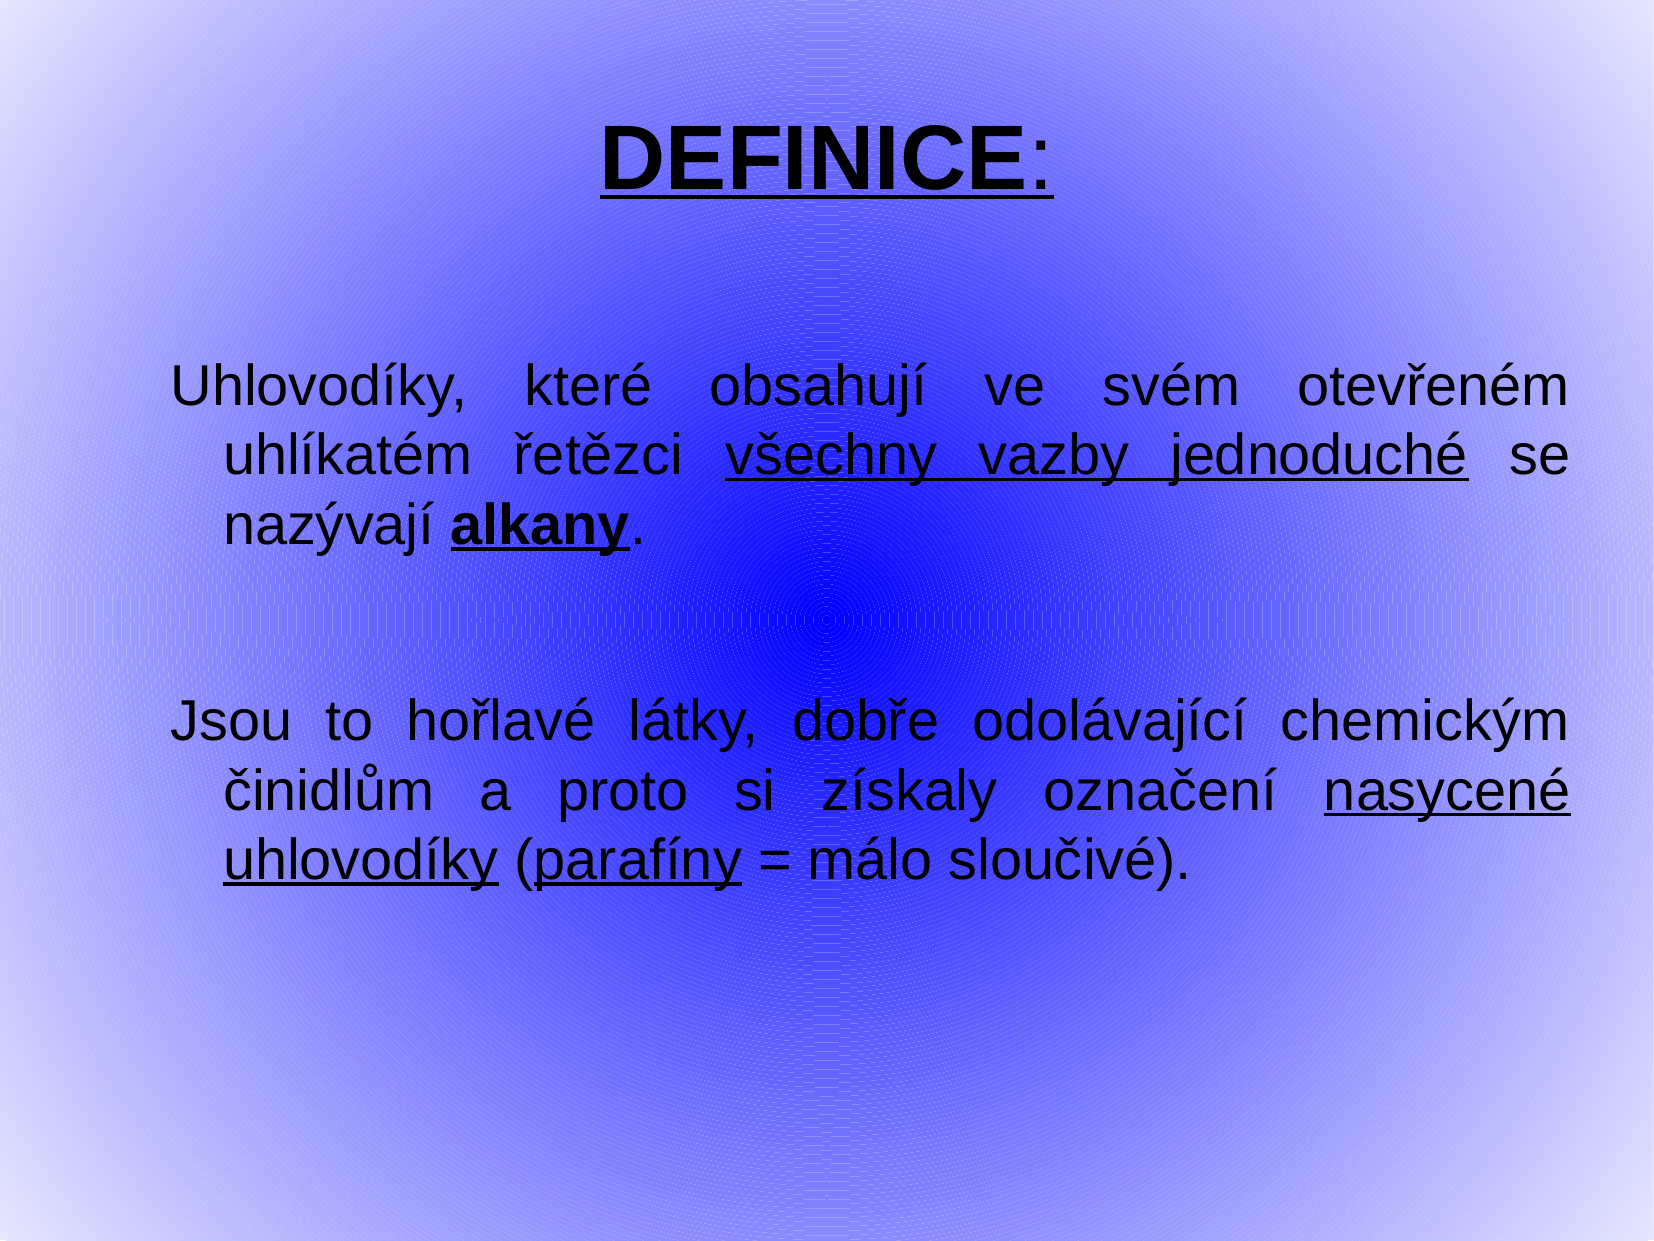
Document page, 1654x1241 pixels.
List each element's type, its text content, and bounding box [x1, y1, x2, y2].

list Uhlovodíky, které obsahují ve svém otevřeném uhlíkatém řetězci všechny vazby jednoduché se nazývají alkany. Jsou to hořlavé látky, dobře odolávající chemickým činidlům a proto si získaly označení nasycené uhlovodíky (parafíny = málo sloučivé). [82, 348, 1571, 892]
title DEFINICE: [82, 49, 1571, 257]
